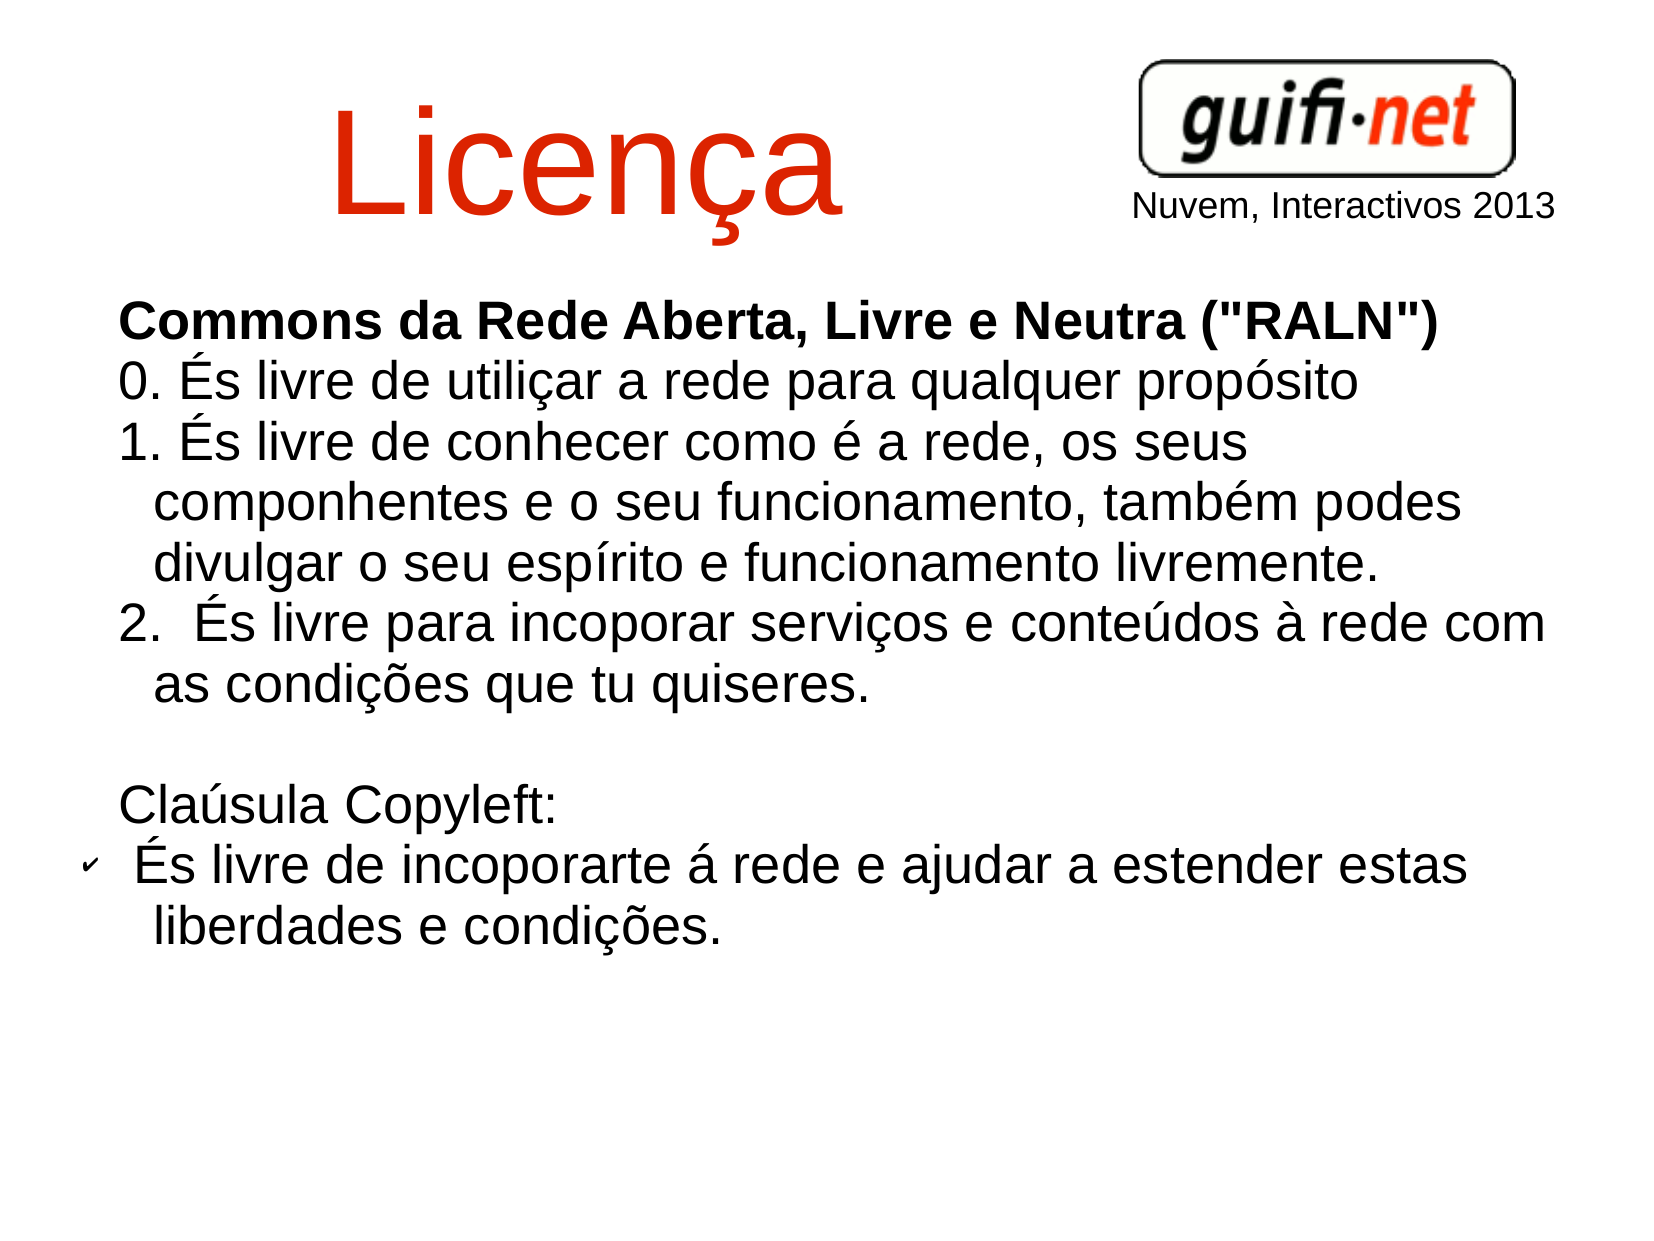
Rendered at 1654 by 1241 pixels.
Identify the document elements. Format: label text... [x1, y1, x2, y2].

title Licença [76, 66, 1093, 259]
picture [1137, 59, 1516, 177]
text_box Nuvem, Interactivos 2013 [1093, 177, 1654, 235]
